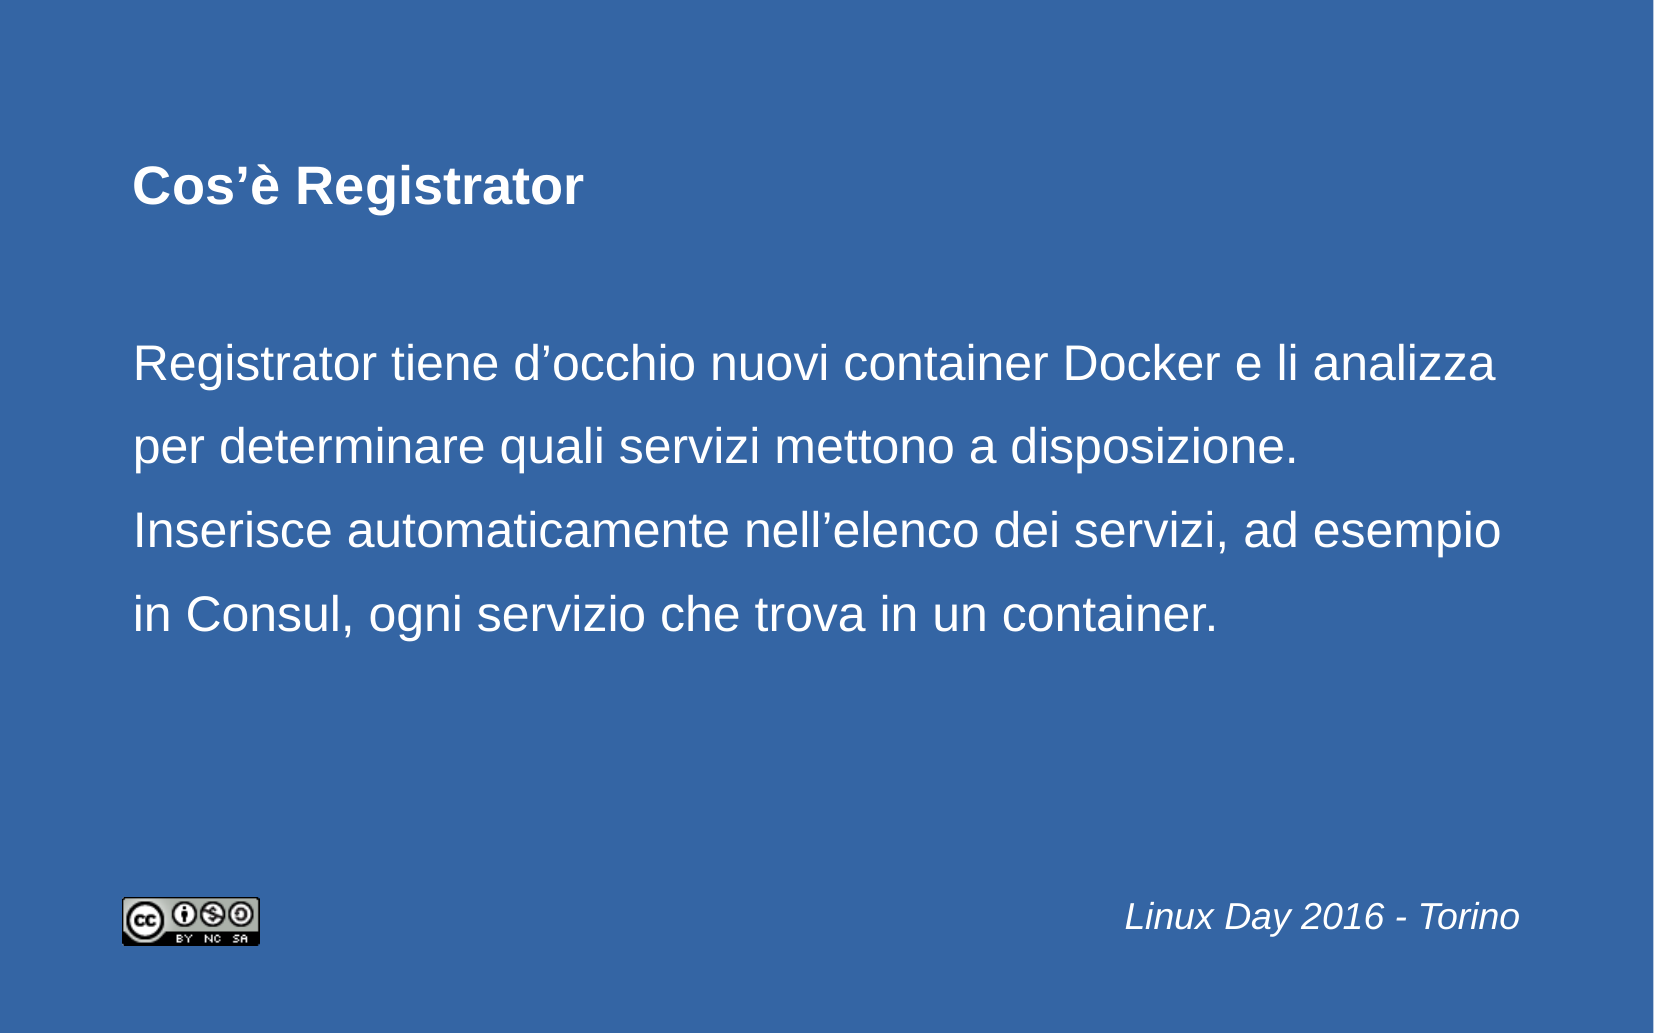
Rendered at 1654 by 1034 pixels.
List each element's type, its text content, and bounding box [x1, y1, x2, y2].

picture [122, 897, 260, 946]
text_box Linux Day 2016 - Torino [1109, 887, 1536, 1034]
text_box Cos’è Registrator Registrator tiene d’occhio nuovi container Docker e li analizza per determinare quali servizi mettono a disposizione. Inserisce automaticamente nell’elenco dei servizi, ad esempio in Consul, ogni servizio che trova in un container. [118, 118, 1536, 961]
